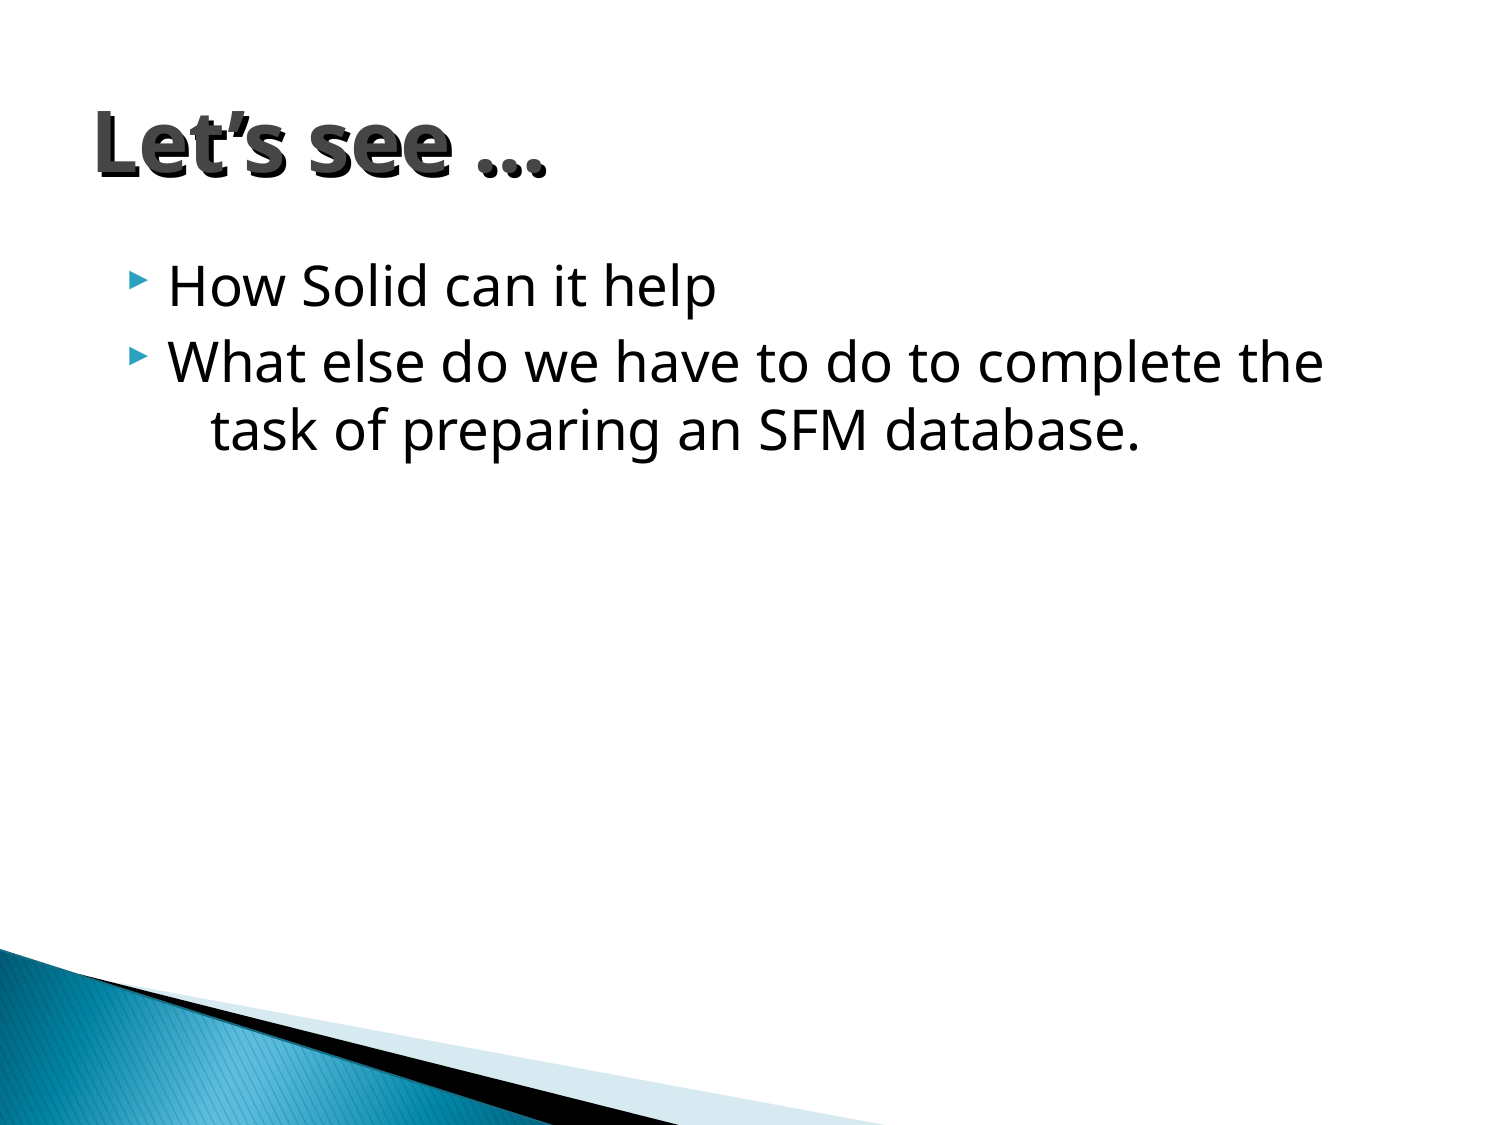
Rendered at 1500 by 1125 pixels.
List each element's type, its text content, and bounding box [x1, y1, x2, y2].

title Let’s see … [75, 45, 1426, 233]
list How Solid can it help What else do we have to do to complete the task of preparing an SFM database. [75, 243, 1426, 986]
picture [69, 992, 411, 1125]
